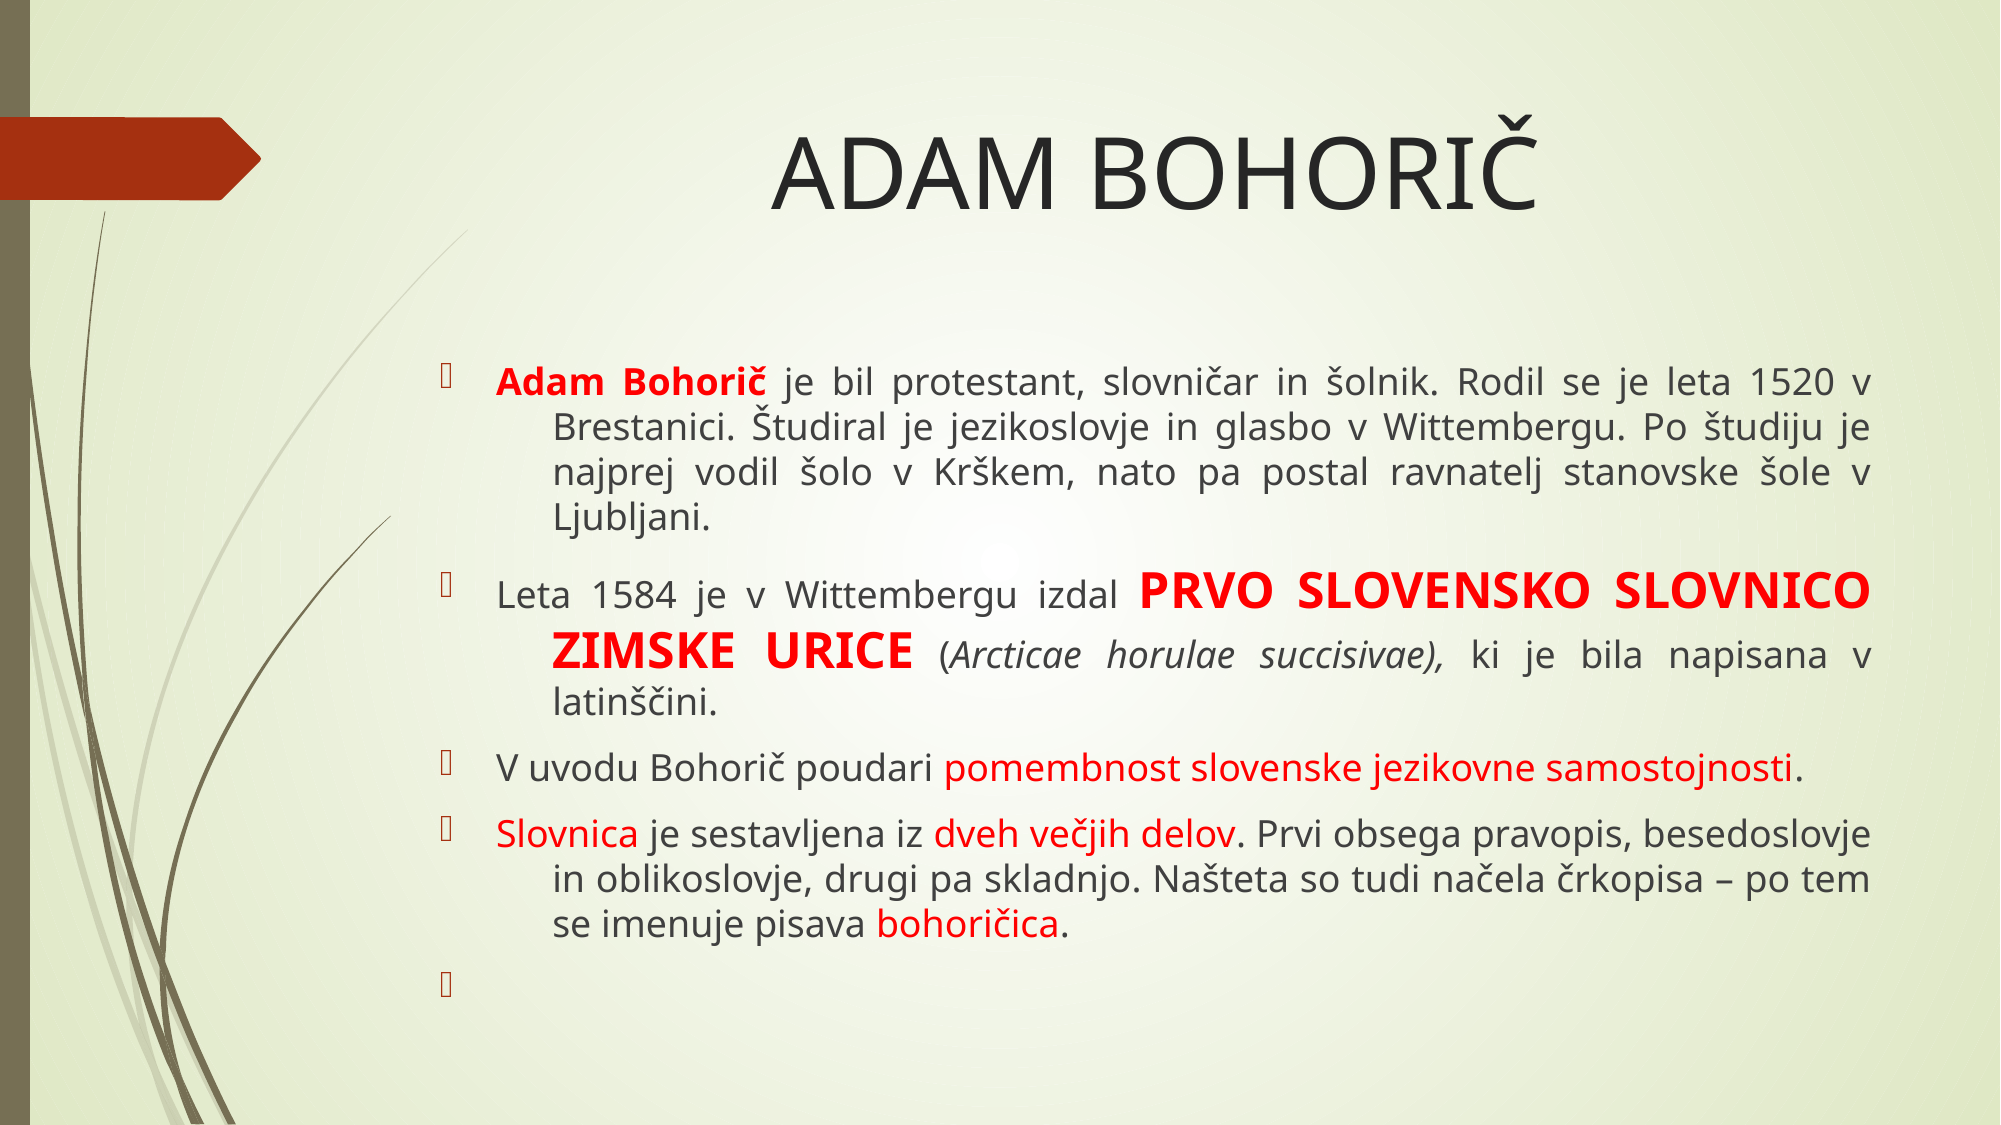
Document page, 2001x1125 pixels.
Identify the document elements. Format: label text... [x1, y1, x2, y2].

title ADAM BOHORIČ [425, 102, 1888, 313]
list Adam Bohorič je bil protestant, slovničar in šolnik. Rodil se je leta 1520 v Brestanici. Študiral je jezikoslovje in glasbo v Wittembergu. Po študiju je najprej vodil šolo v Krškem, nato pa postal ravnatelj stanovske šole v Ljubljani. Leta 1584 je v Wittembergu izdal PRVO SLOVENSKO SLOVNICO ZIMSKE URICE (Arcticae horulae succisivae), ki je bila napisana v latinščini. V uvodu Bohorič poudari pomembnost slovenske jezikovne samostojnosti. Slovnica je sestavljena iz dveh večjih delov. Prvi obsega pravopis, besedoslovje in oblikoslovje, drugi pa skladnjo. Našteta so tudi načela črkopisa – po tem se imenuje pisava bohoričica. [424, 350, 1888, 970]
